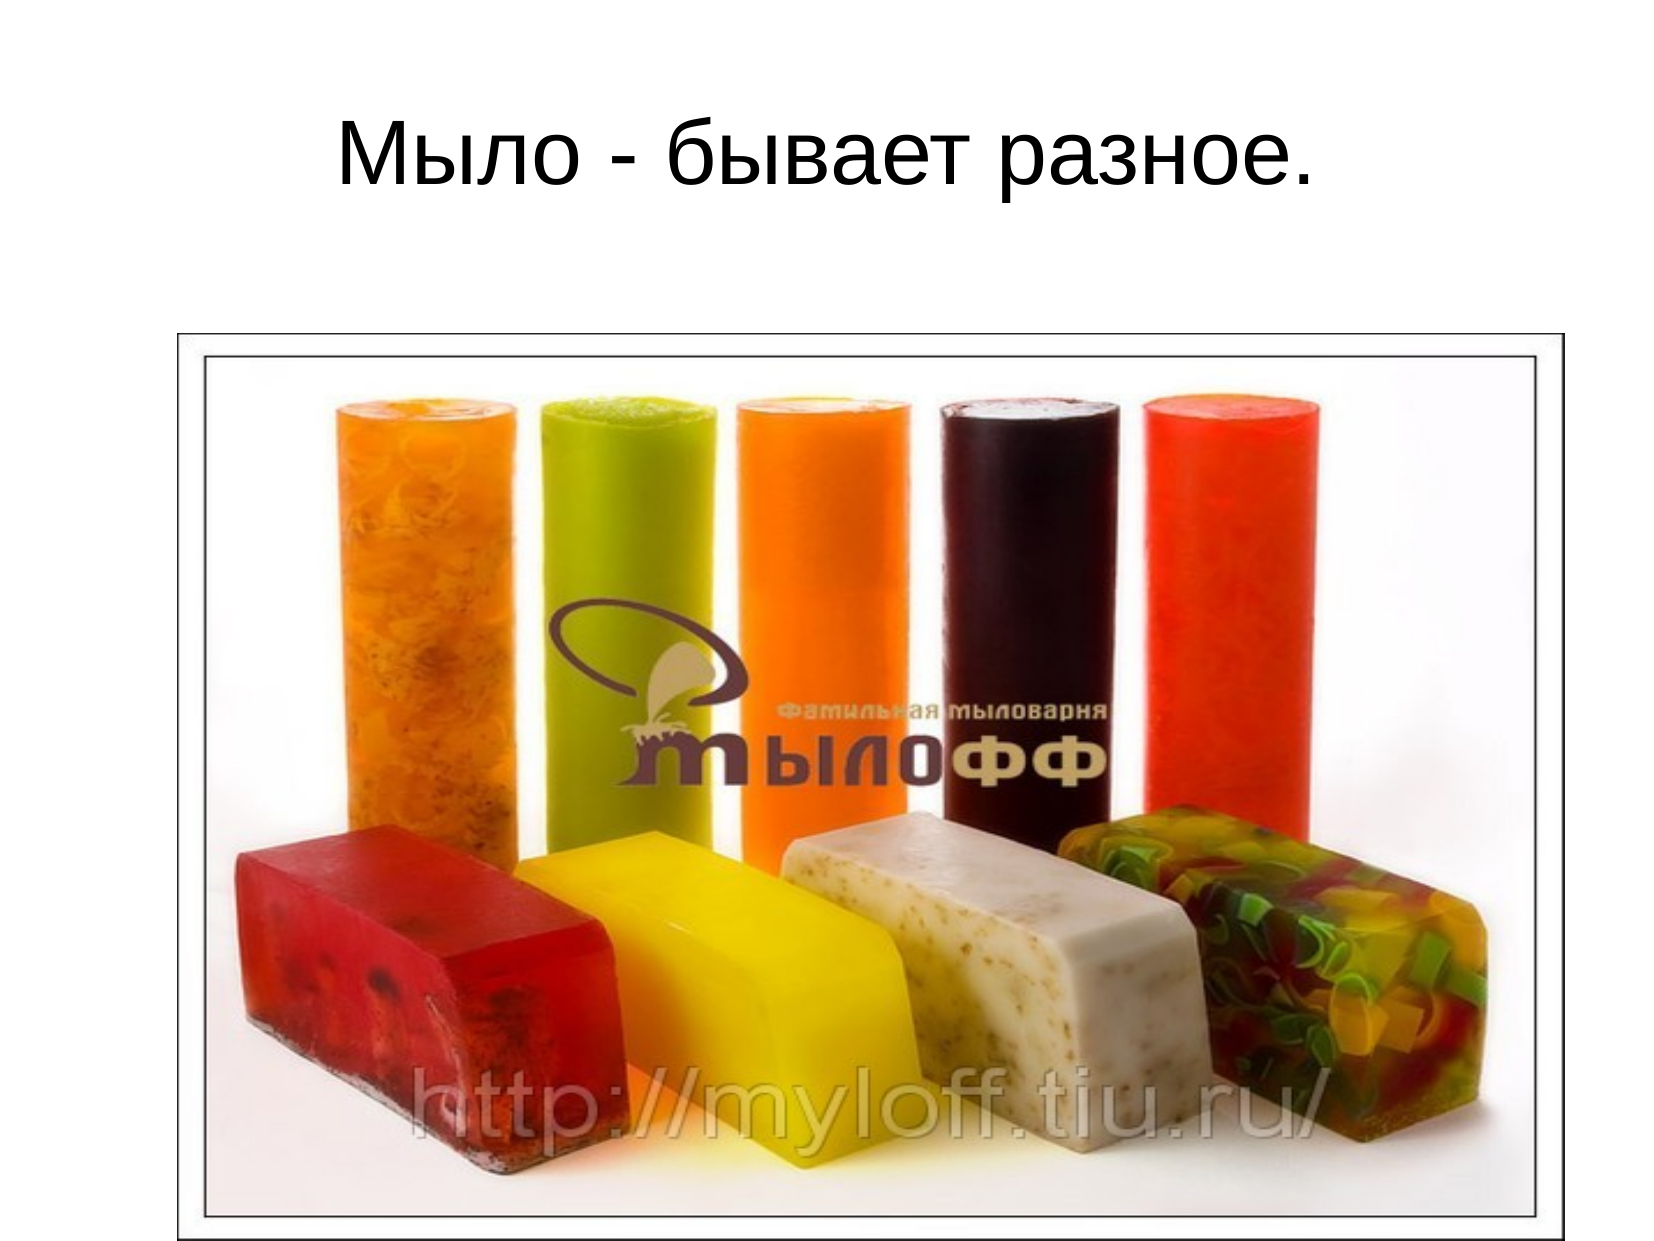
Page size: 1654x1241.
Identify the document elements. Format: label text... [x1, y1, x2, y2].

title Мыло - бывает разное. [82, 56, 1571, 250]
picture [177, 333, 1565, 1241]
